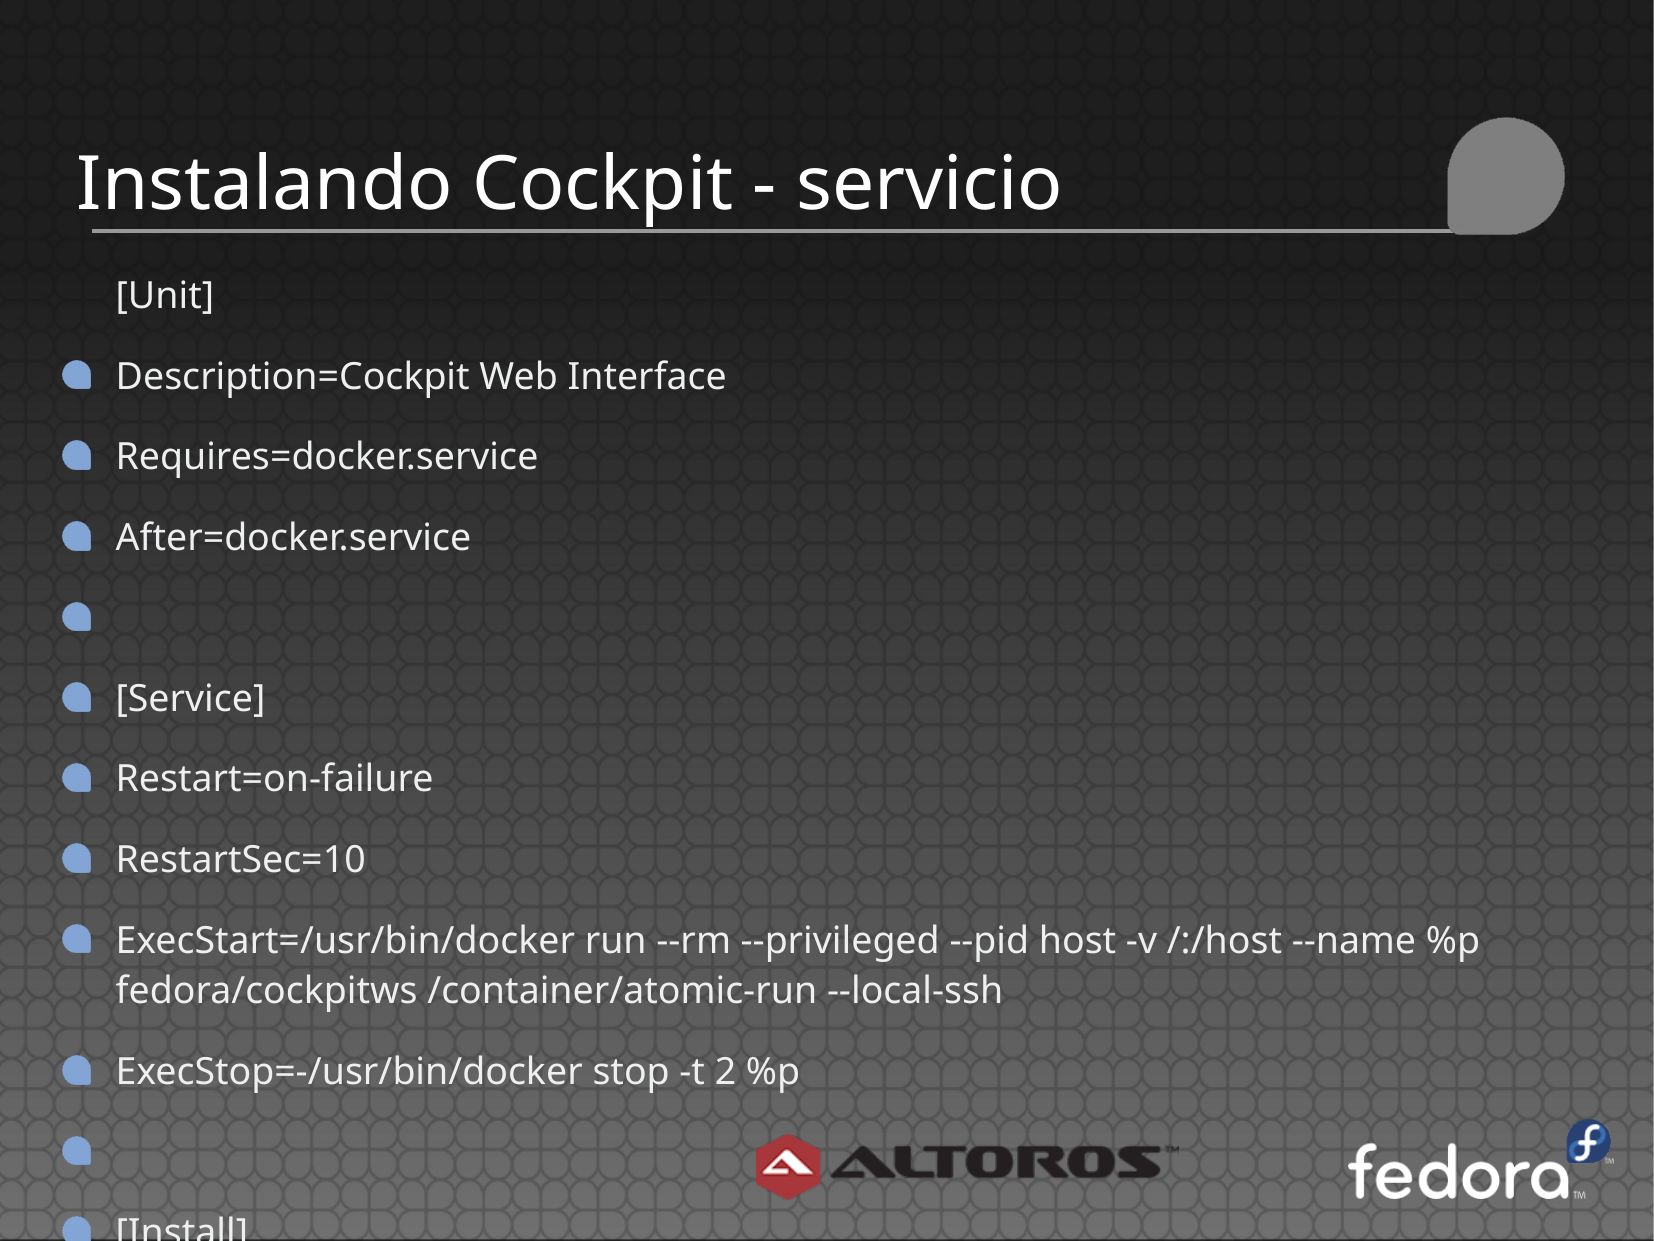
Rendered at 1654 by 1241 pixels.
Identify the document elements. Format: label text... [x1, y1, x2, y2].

picture [0, 0, 1654, 1241]
picture [756, 1134, 1179, 1201]
title Instalando Cockpit - servicio [76, 112, 1566, 249]
list [Unit] Description=Cockpit Web Interface Requires=docker.service After=docker.service [Service] Restart=on-failure RestartSec=10 ExecStart=/usr/bin/docker run --rm --privileged --pid host -v /:/host --name %p fedora/cockpitws /container/atomic-run --local-ssh ExecStop=-/usr/bin/docker stop -t 2 %p [Install] WantedBy=multi-user.target [44, 182, 1533, 1241]
